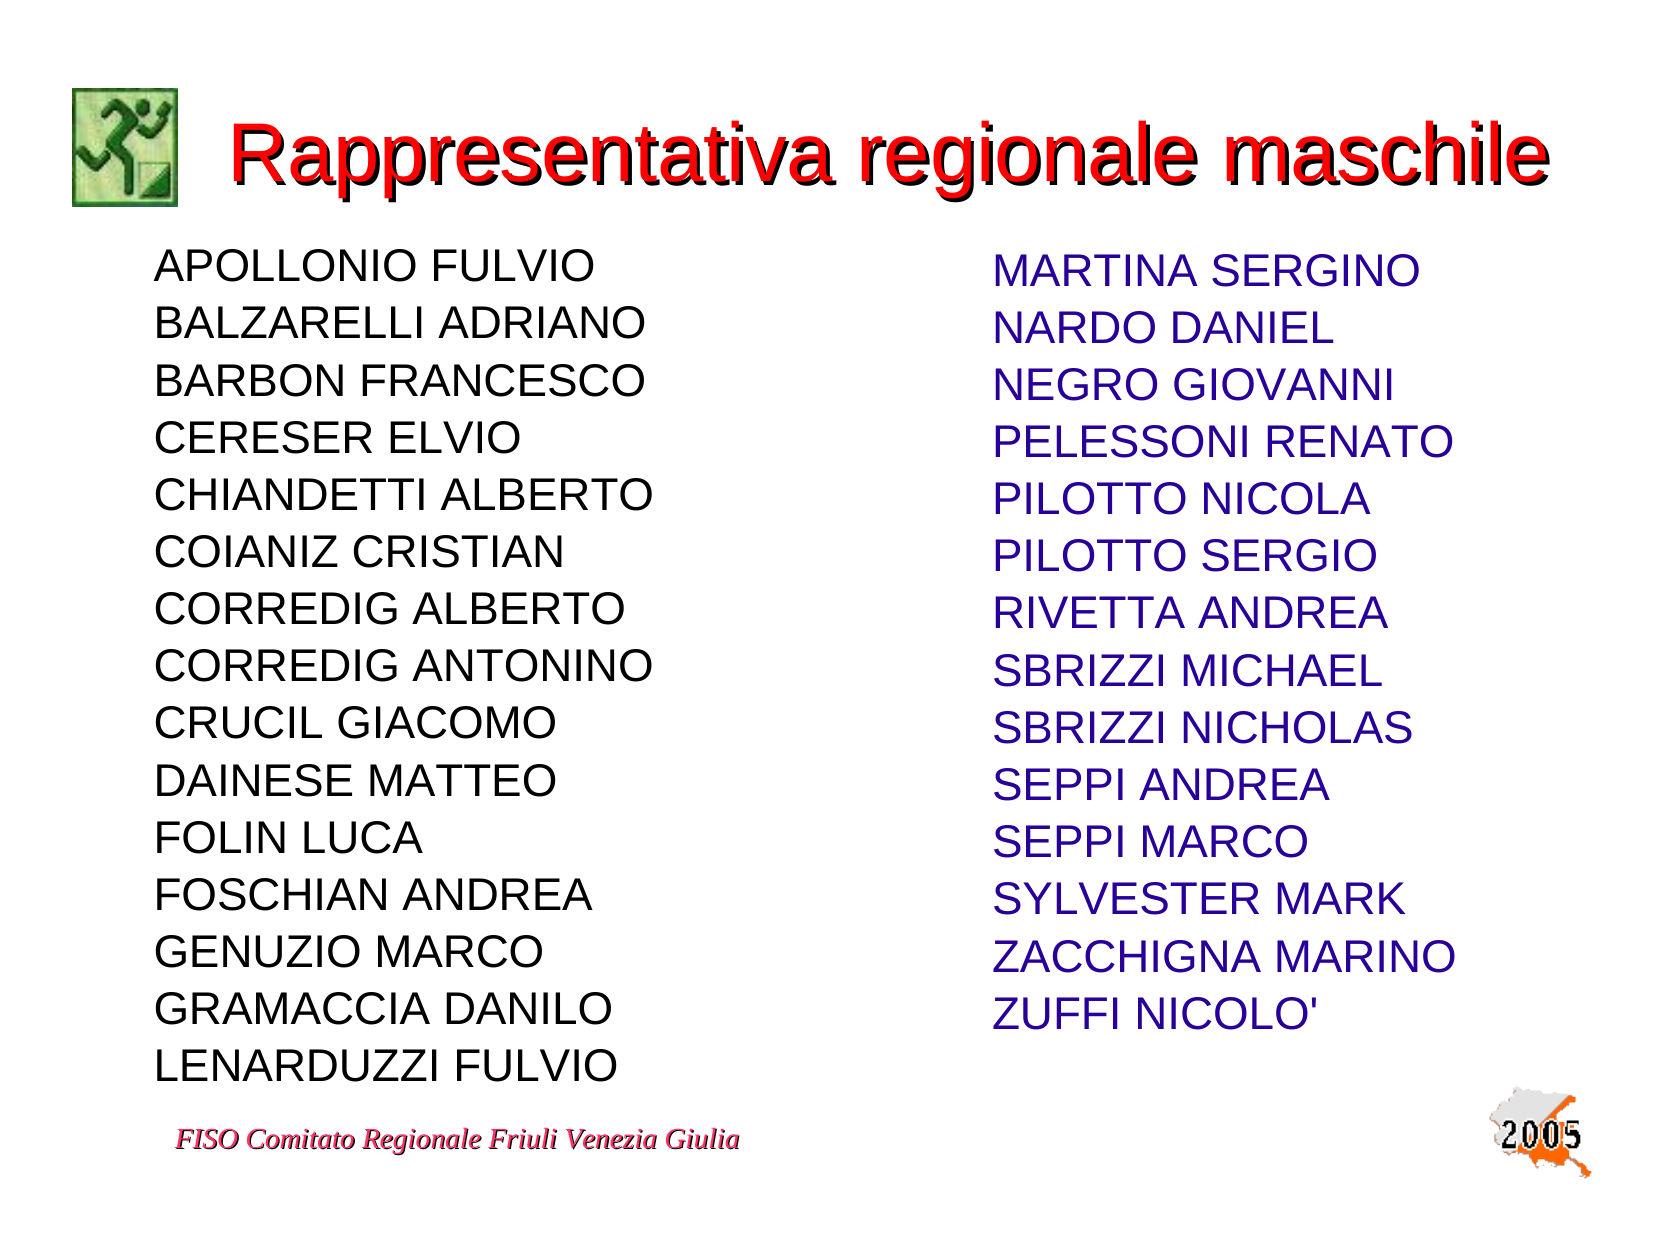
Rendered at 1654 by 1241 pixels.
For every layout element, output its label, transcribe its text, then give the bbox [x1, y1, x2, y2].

title Rappresentativa regionale maschile [206, 49, 1571, 257]
list MARTINA SERGINO NARDO DANIEL NEGRO GIOVANNI PELESSONI RENATO PILOTTO NICOLA PILOTTO SERGIO RIVETTA ANDREA SBRIZZI MICHAEL SBRIZZI NICHOLAS SEPPI ANDREA SEPPI MARCO SYLVESTER MARK ZACCHIGNA MARINO ZUFFI NICOLO' [974, 244, 1571, 1063]
picture [72, 88, 178, 207]
text_box APOLLONIO FULVIO BALZARELLI ADRIANO BARBON FRANCESCO CERESER ELVIO CHIANDETTI ALBERTO COIANIZ CRISTIAN CORREDIG ALBERTO CORREDIG ANTONINO CRUCIL GIACOMO DAINESE MATTEO FOLIN LUCA FOSCHIAN ANDREA GENUZIO MARCO GRAMACCIA DANILO LENARDUZZI FULVIO [121, 232, 830, 1096]
picture [1488, 1081, 1595, 1182]
